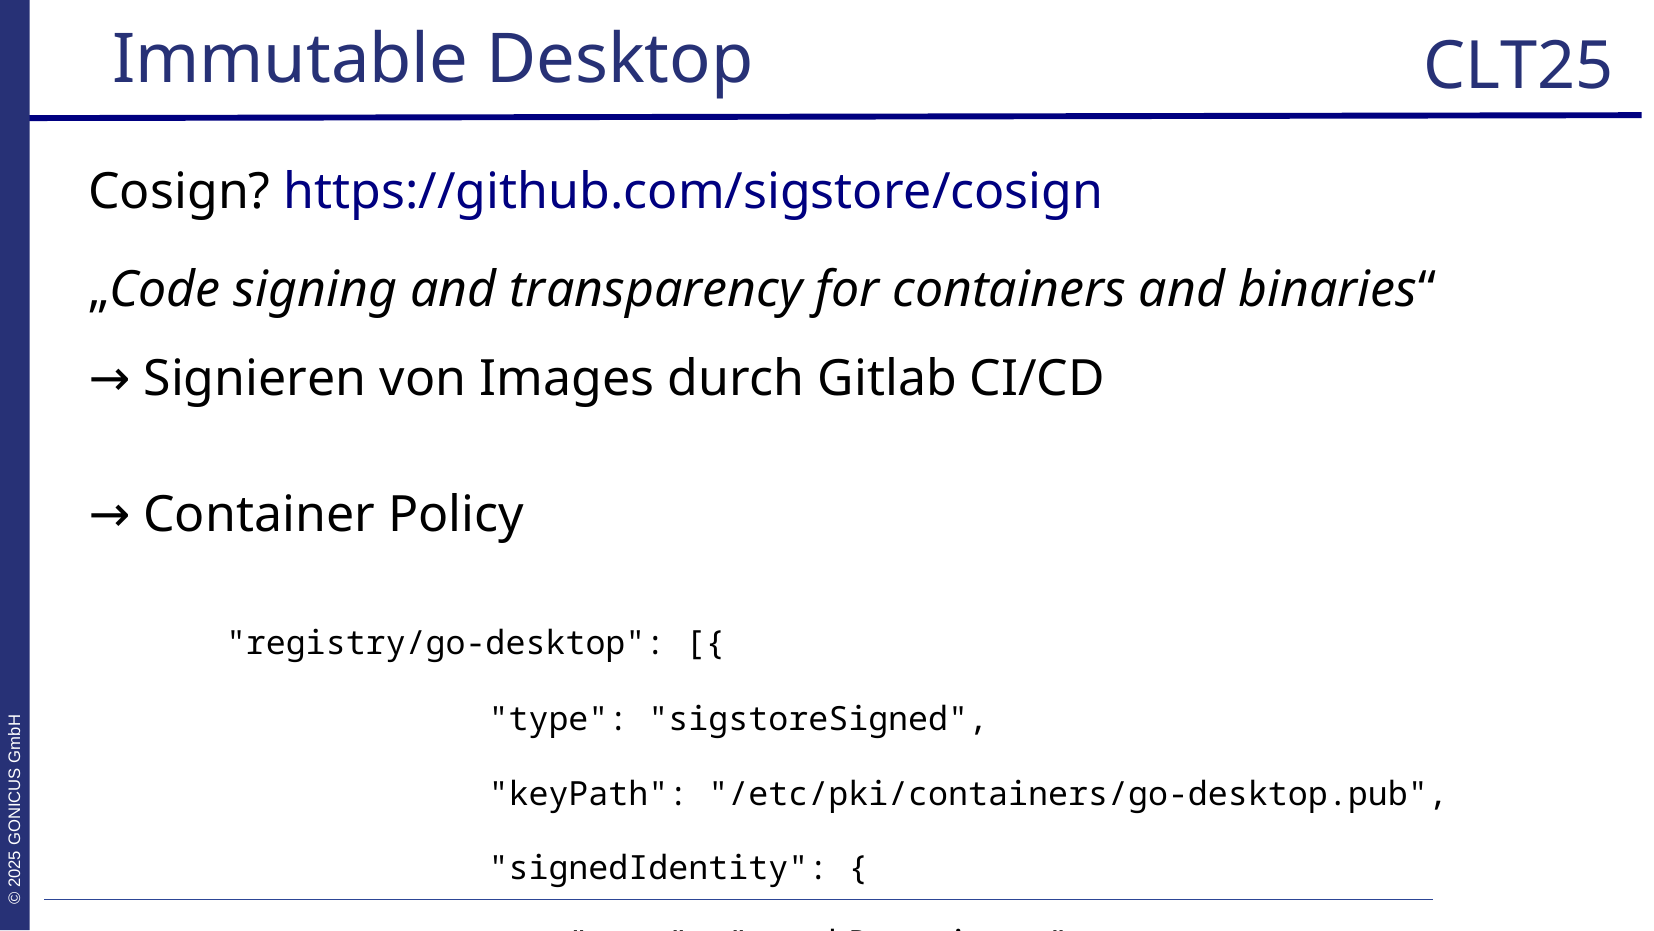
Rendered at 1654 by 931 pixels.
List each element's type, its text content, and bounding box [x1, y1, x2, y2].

list Cosign? https://github.com/sigstore/cosign „Code signing and transparency for containers and binaries“ → Signieren von Images durch Gitlab CI/CD → Container Policy "registry/go-desktop": [{ "type": "sigstoreSigned", "keyPath": "/etc/pki/containers/go-desktop.pub", "signedIdentity": { "type": "matchRepository" [88, 155, 1590, 905]
title Immutable Desktop [112, 0, 1525, 134]
